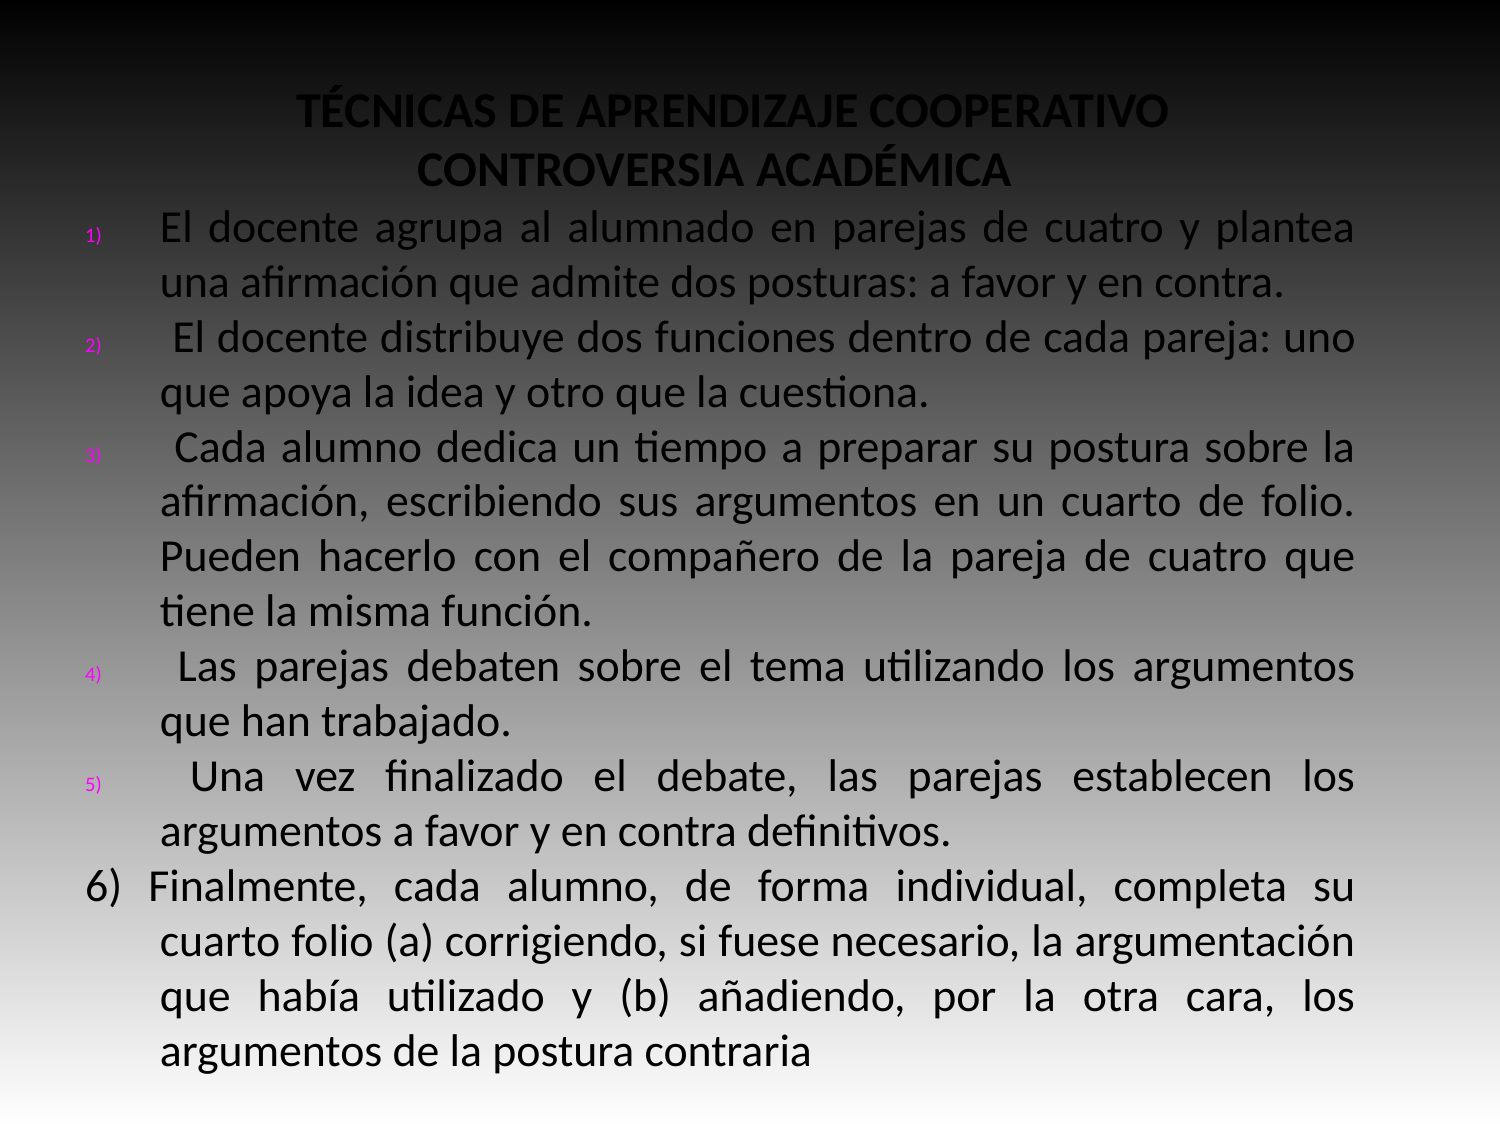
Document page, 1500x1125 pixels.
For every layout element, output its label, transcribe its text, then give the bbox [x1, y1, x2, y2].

text_box CONTROVERSIA ACADÉMICA El docente agrupa al alumnado en parejas de cuatro y plantea una afirmación que admite dos posturas: a favor y en contra. El docente distribuye dos funciones dentro de cada pareja: uno que apoya la idea y otro que la cuestiona. Cada alumno dedica un tiempo a preparar su postura sobre la afirmación, escribiendo sus argumentos en un cuarto de folio. Pueden hacerlo con el compañero de la pareja de cuatro que tiene la misma función. Las parejas debaten sobre el tema utilizando los argumentos que han trabajado. Una vez finalizado el debate, las parejas establecen los argumentos a favor y en contra definitivos. 6) Finalmente, cada alumno, de forma individual, completa su cuarto folio (a) corrigiendo, si fuese necesario, la argumentación que había utilizado y (b) añadiendo, por la otra cara, los argumentos de la postura contraria [70, 128, 1372, 1084]
text_box TÉCNICAS DE APRENDIZAJE COOPERATIVO [281, 70, 1325, 146]
